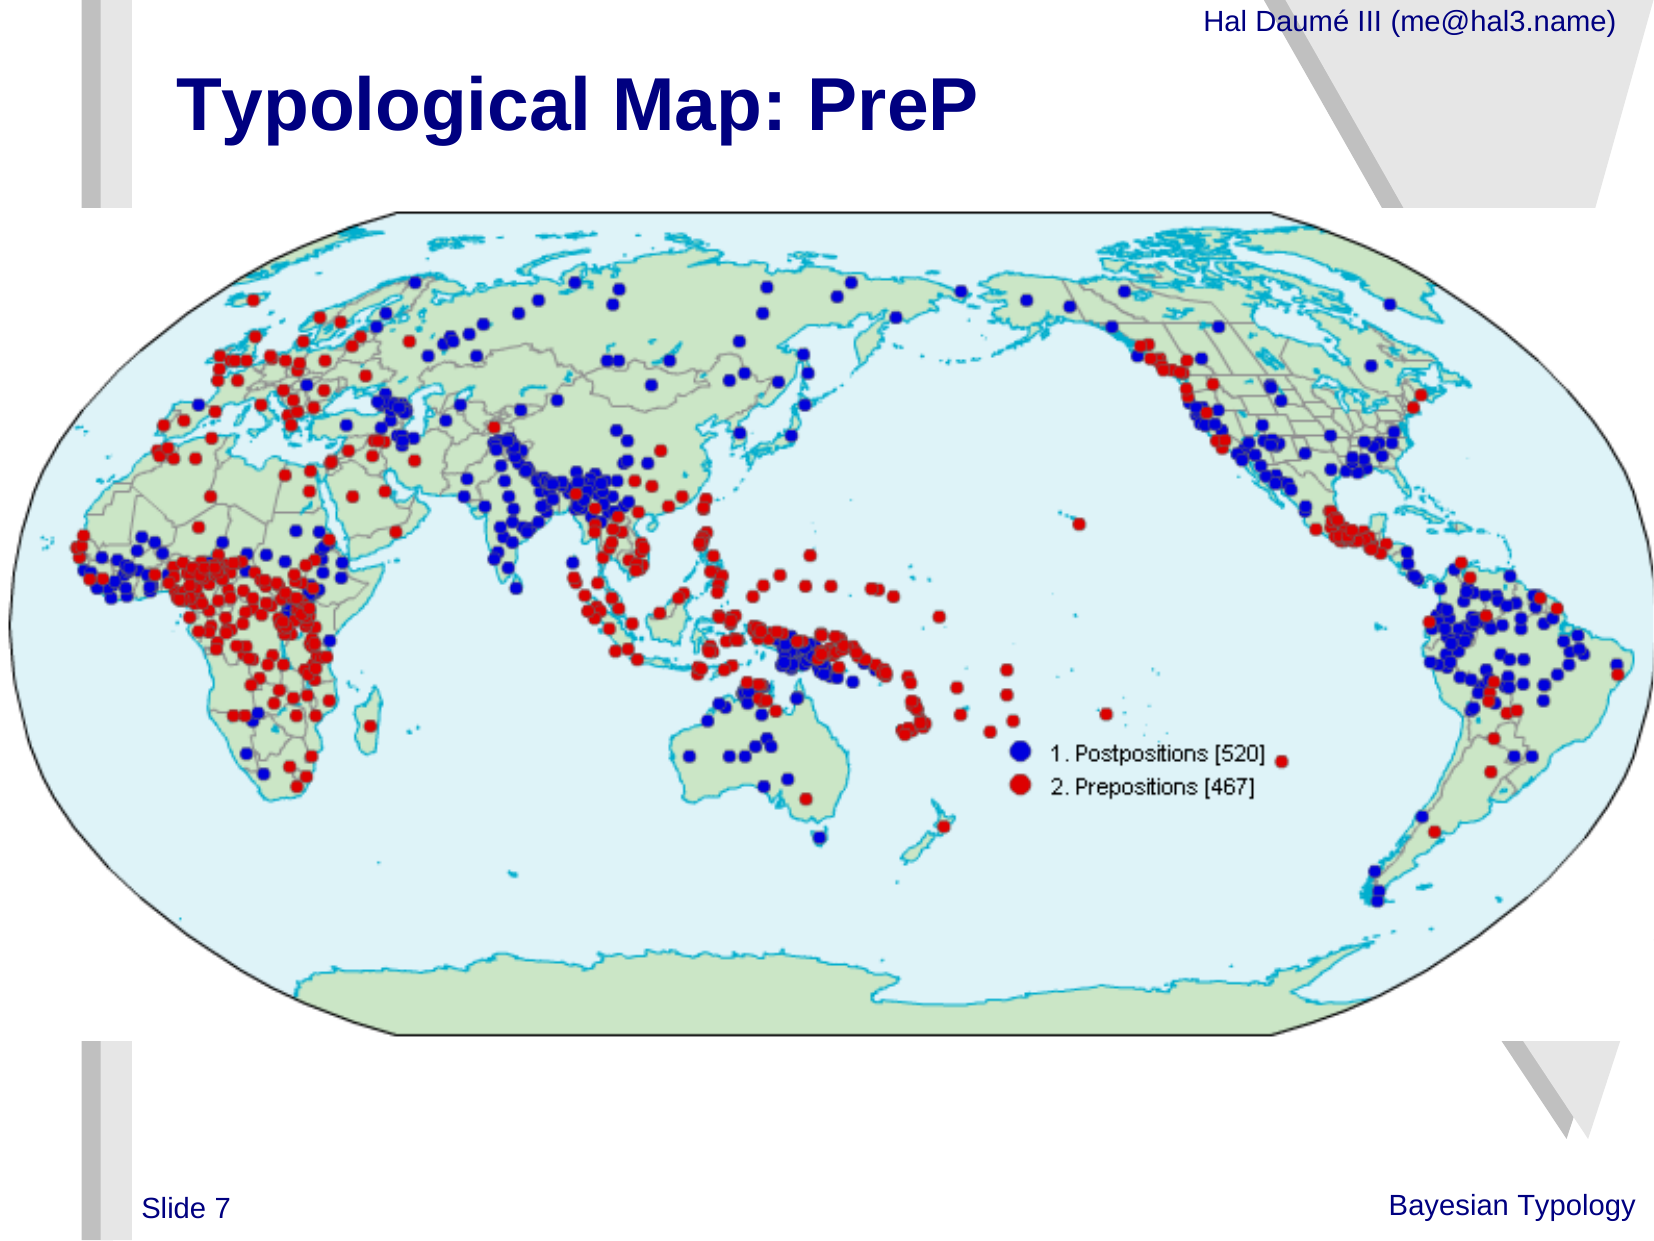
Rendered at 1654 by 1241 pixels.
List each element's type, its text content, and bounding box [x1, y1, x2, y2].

title Typological Map: PreP [176, 44, 1509, 166]
picture [5, 208, 1654, 1041]
